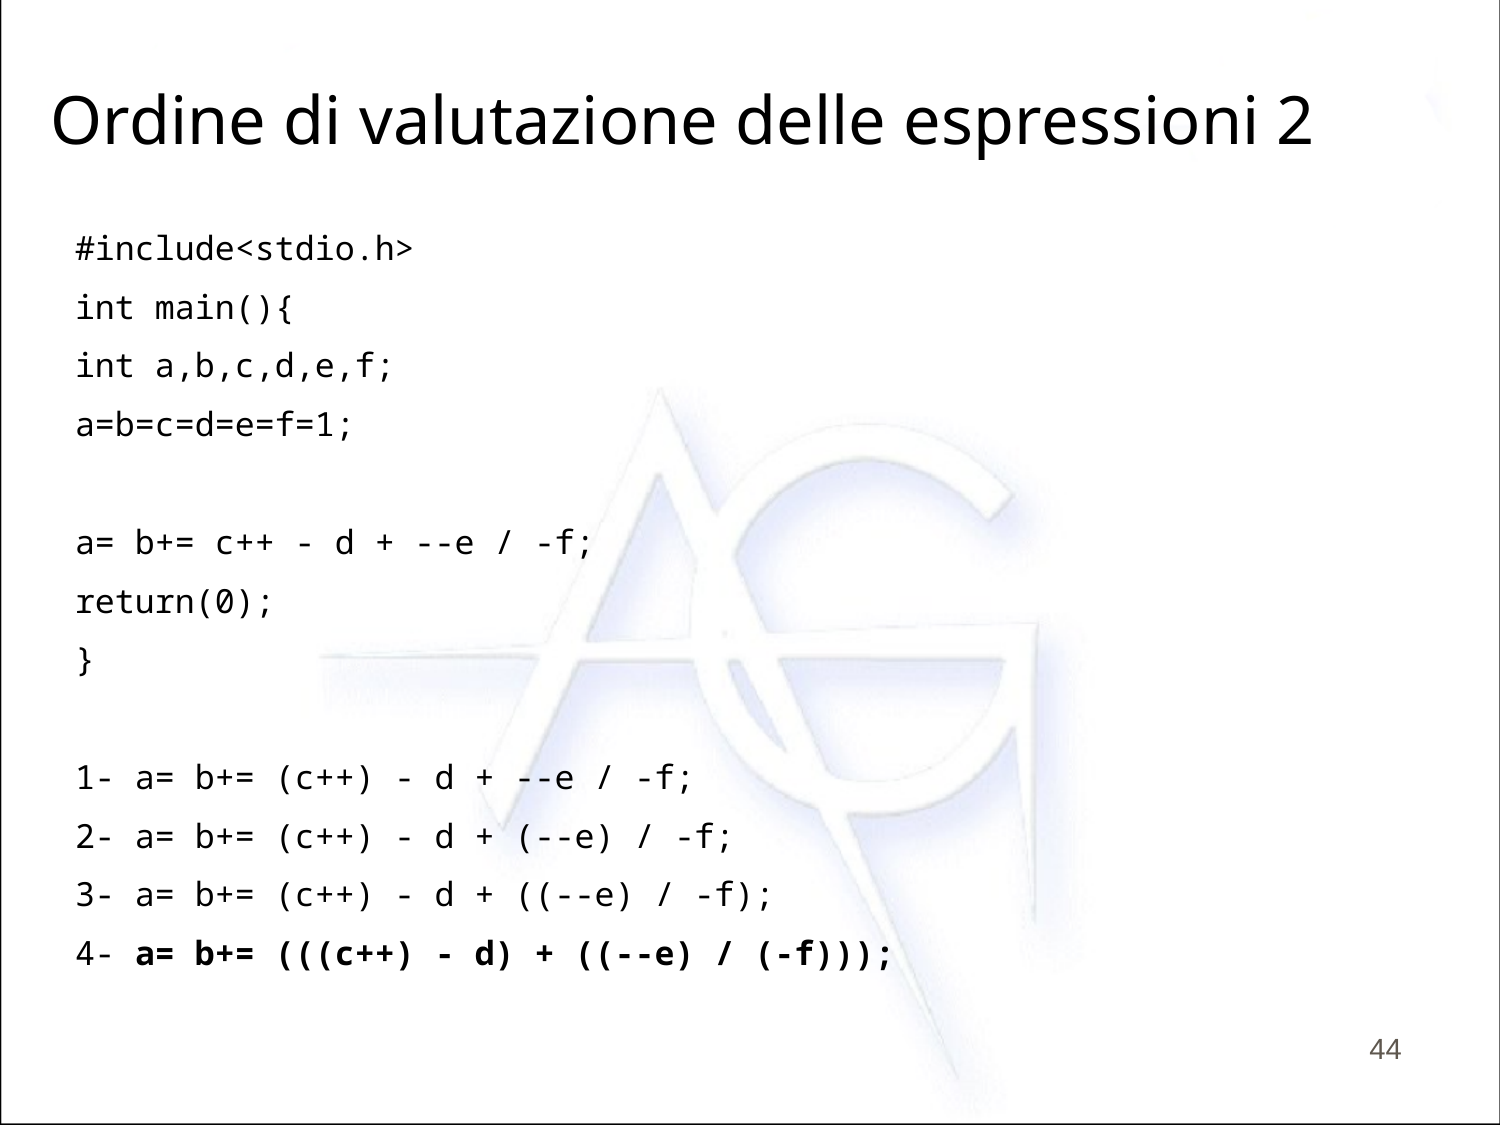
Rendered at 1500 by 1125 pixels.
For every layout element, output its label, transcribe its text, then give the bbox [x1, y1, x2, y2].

title Ordine di valutazione delle espressioni 2 [49, 0, 1438, 251]
picture [0, 0, 1500, 1125]
list #include<stdio.h> int main(){ int a,b,c,d,e,f; a=b=c=d=e=f=1; a= b+= c++ - d + --e / -f; return(0); } 1- a= b+= (c++) - d + --e / -f; 2- a= b+= (c++) - d + (--e) / -f; 3- a= b+= (c++) - d + ((--e) / -f); 4- a= b+= (((c++) - d) + ((--e) / (-f))); [75, 224, 1417, 1038]
